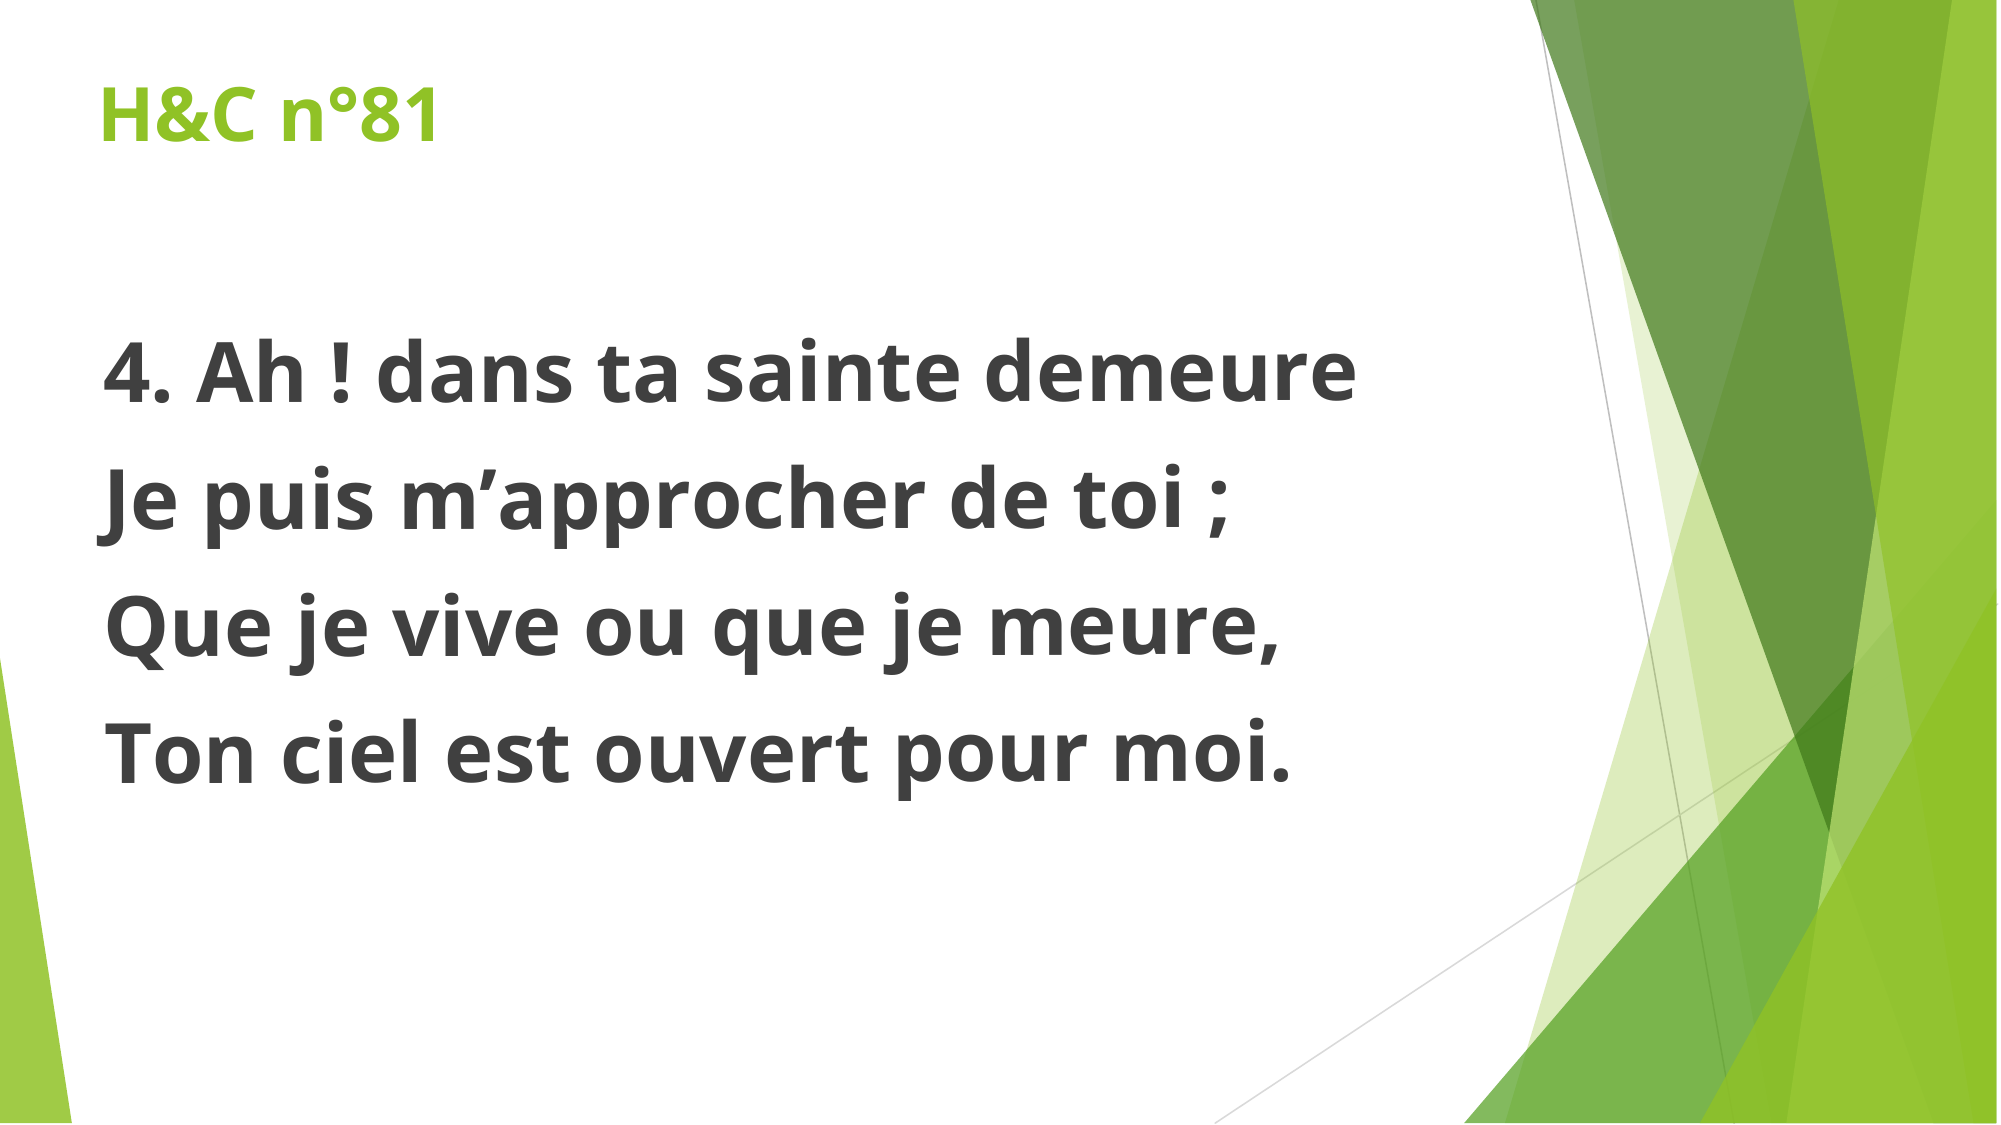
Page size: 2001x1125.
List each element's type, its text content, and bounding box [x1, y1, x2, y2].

text_box 4. Ah ! dans ta sainte demeure Je puis m’approcher de toi ; Que je vive ou que je meure, Ton ciel est ouvert pour moi. [88, 292, 1839, 1082]
text_box H&C n°81 [82, 59, 496, 166]
